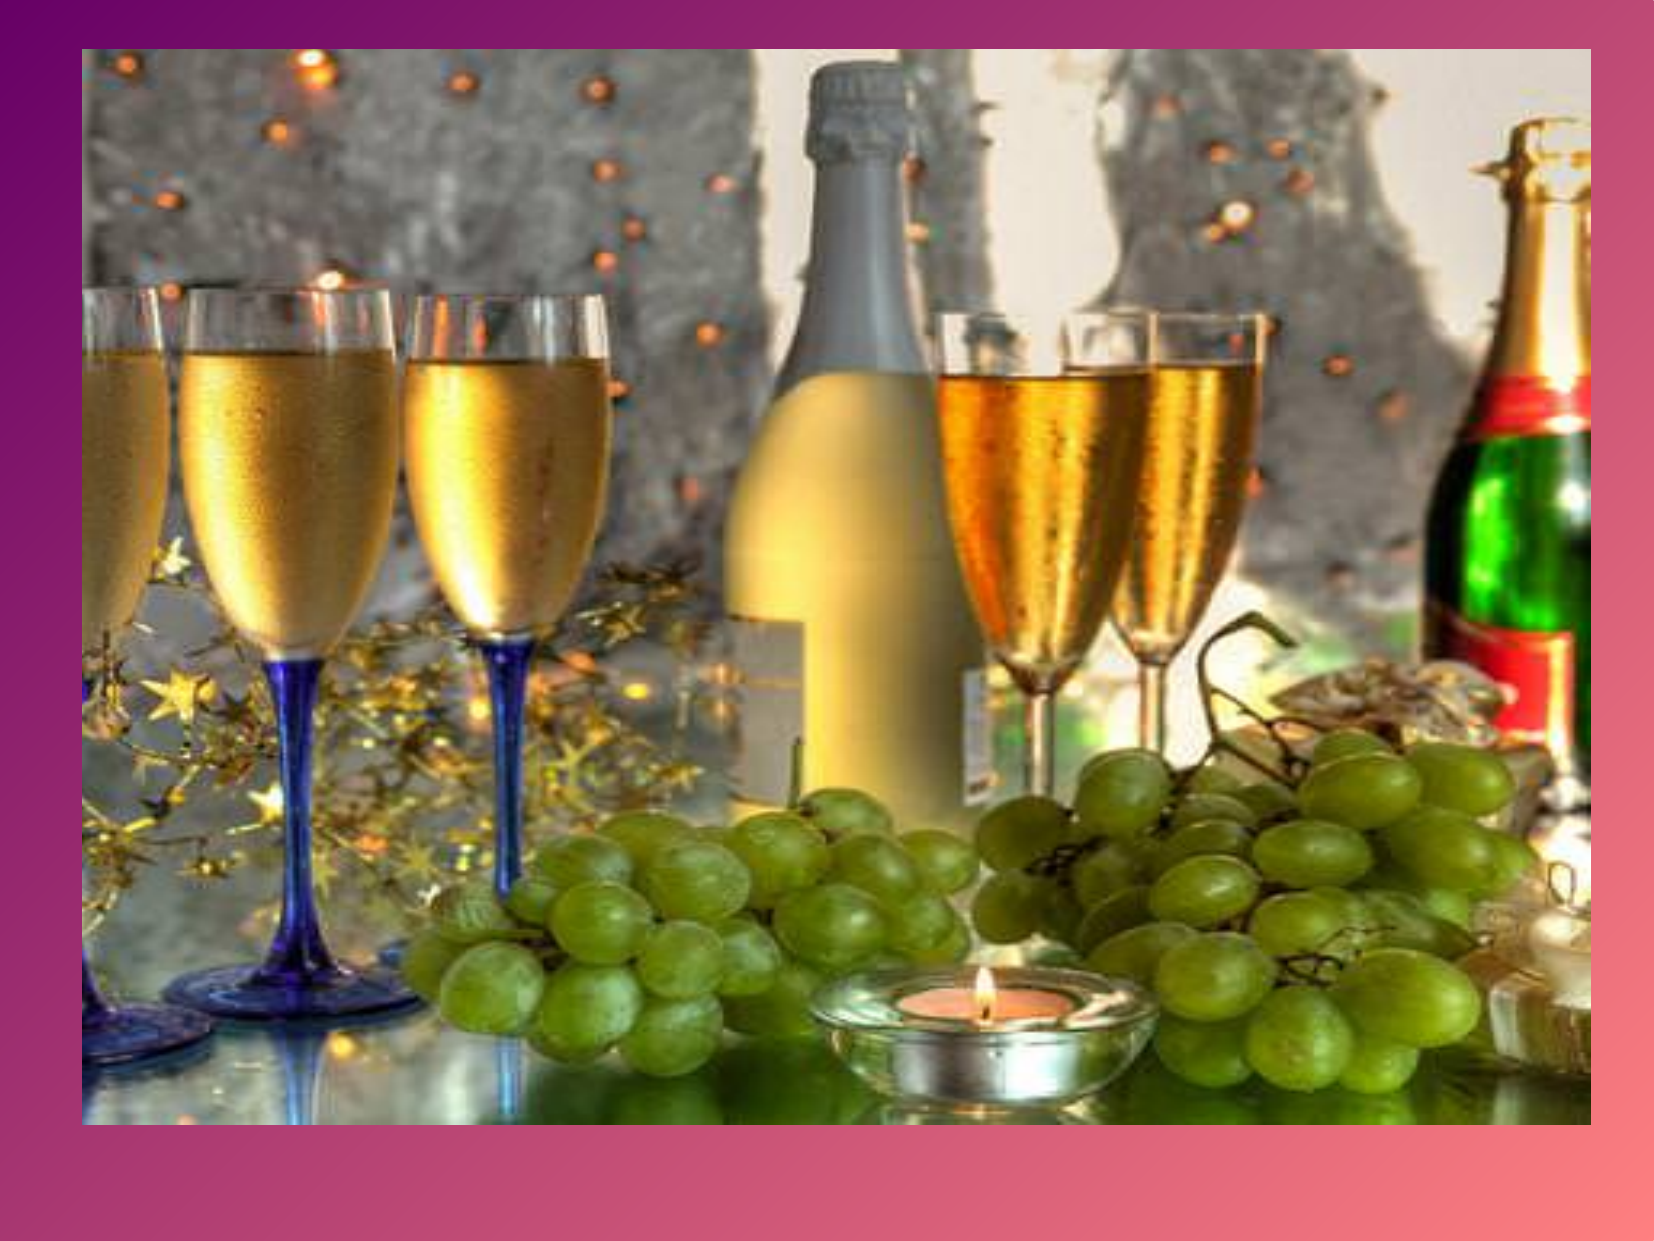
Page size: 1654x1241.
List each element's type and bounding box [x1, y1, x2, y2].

picture [82, 49, 1591, 1125]
